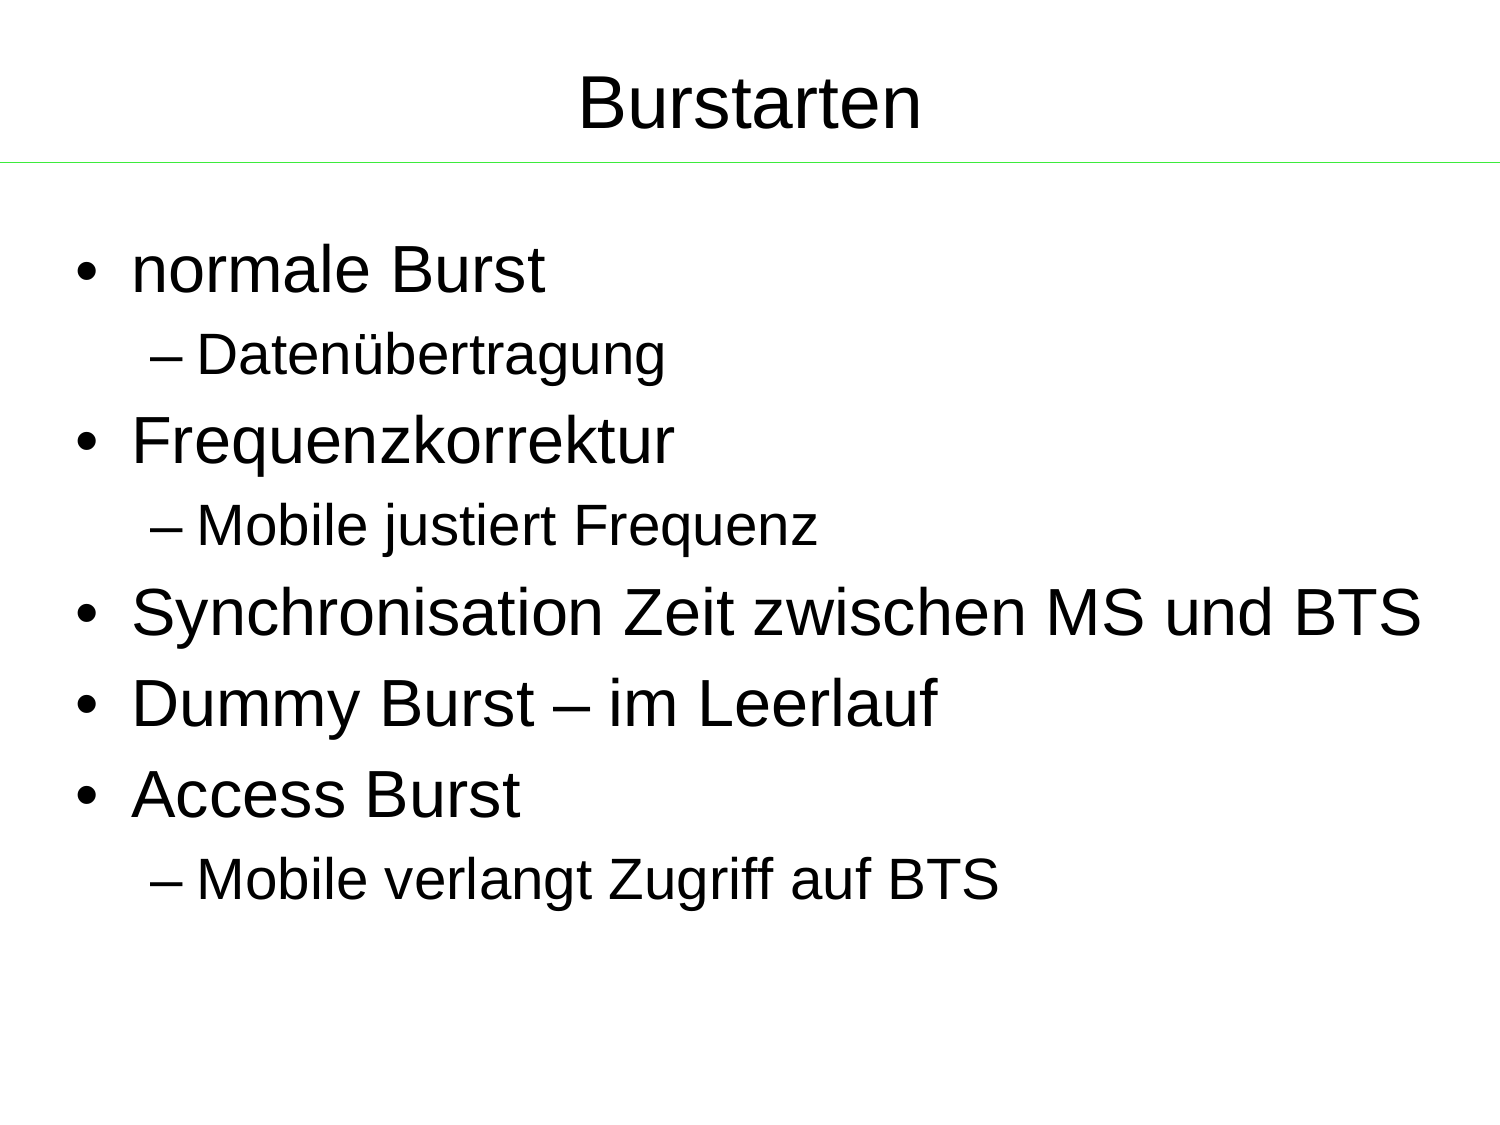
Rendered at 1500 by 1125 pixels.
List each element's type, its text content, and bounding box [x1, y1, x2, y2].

title Burstarten [75, 49, 1426, 156]
list normale Burst Datenübertragung Frequenzkorrektur Mobile justiert Frequenz Synchronisation Zeit zwischen MS und BTS Dummy Burst – im Leerlauf Access Burst Mobile verlangt Zugriff auf BTS [75, 232, 1426, 1001]
